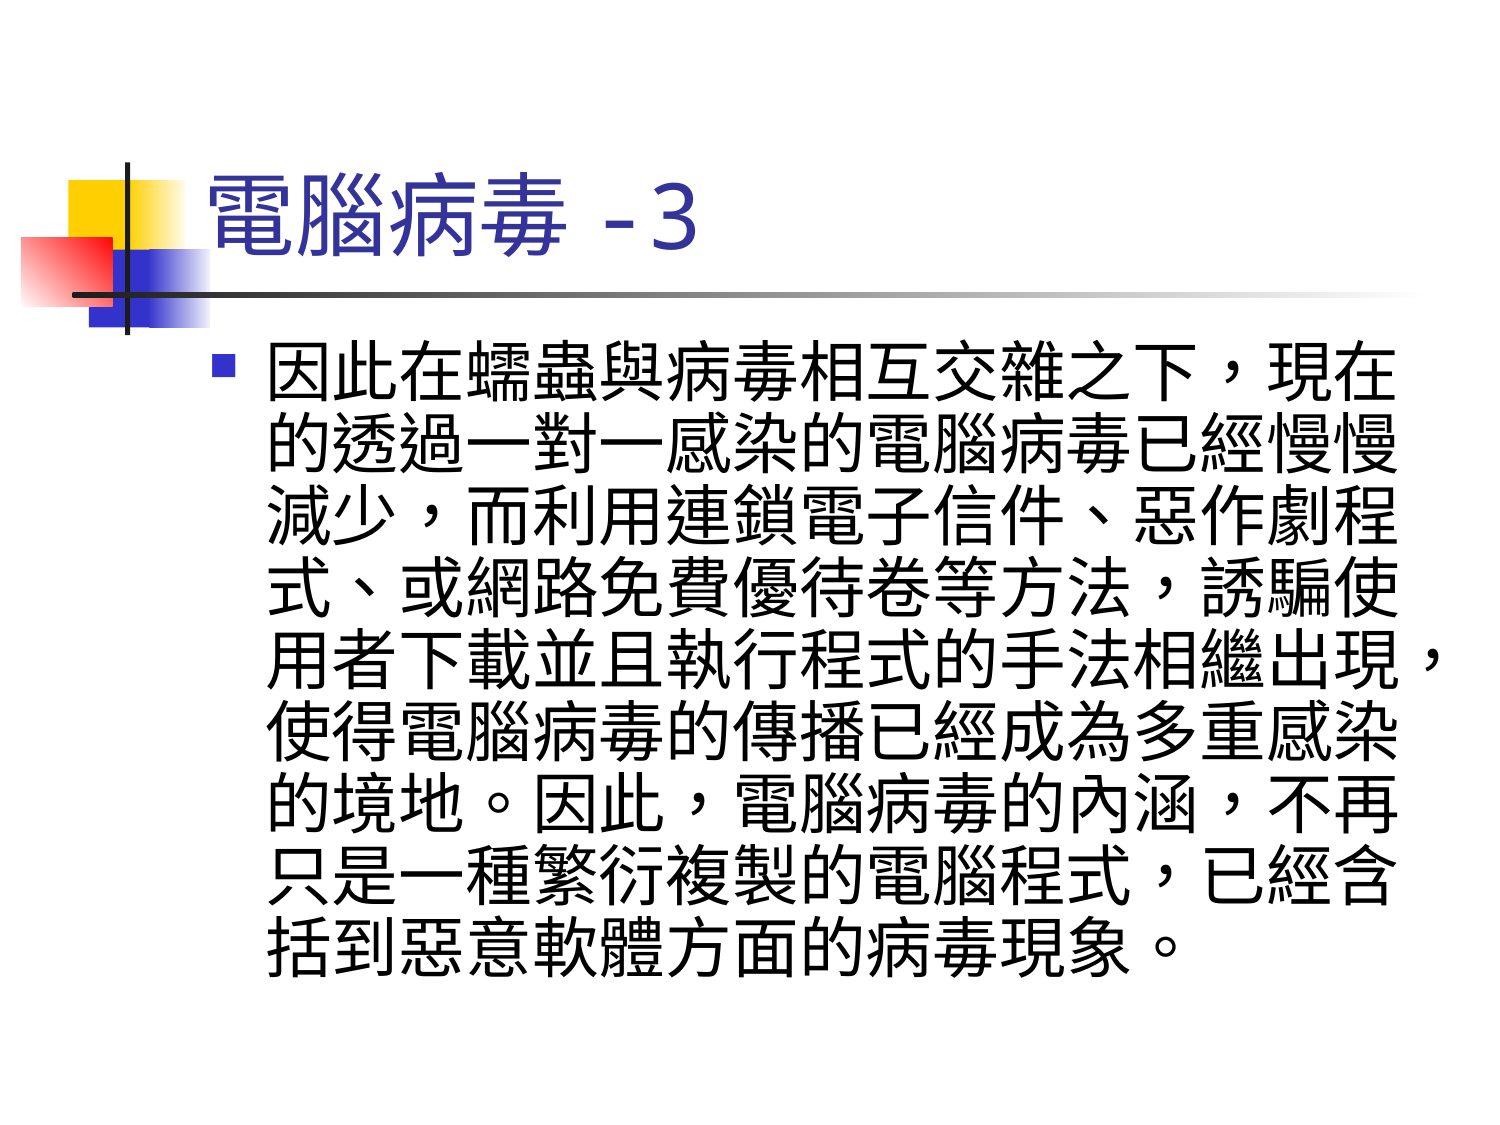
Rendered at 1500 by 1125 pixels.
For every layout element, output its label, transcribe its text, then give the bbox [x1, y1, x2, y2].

title 電腦病毒-3 [188, 35, 1468, 276]
list 因此在蠕蟲與病毒相互交雜之下，現在的透過一對一感染的電腦病毒已經慢慢減少，而利用連鎖電子信件、惡作劇程式、或網路免費優待卷等方法，誘騙使用者下載並且執行程式的手法相繼出現，使得電腦病毒的傳播已經成為多重感染的境地。因此，電腦病毒的內涵，不再只是一種繁衍複製的電腦程式，已經含括到惡意軟體方面的病毒現象。 [193, 331, 1469, 1007]
